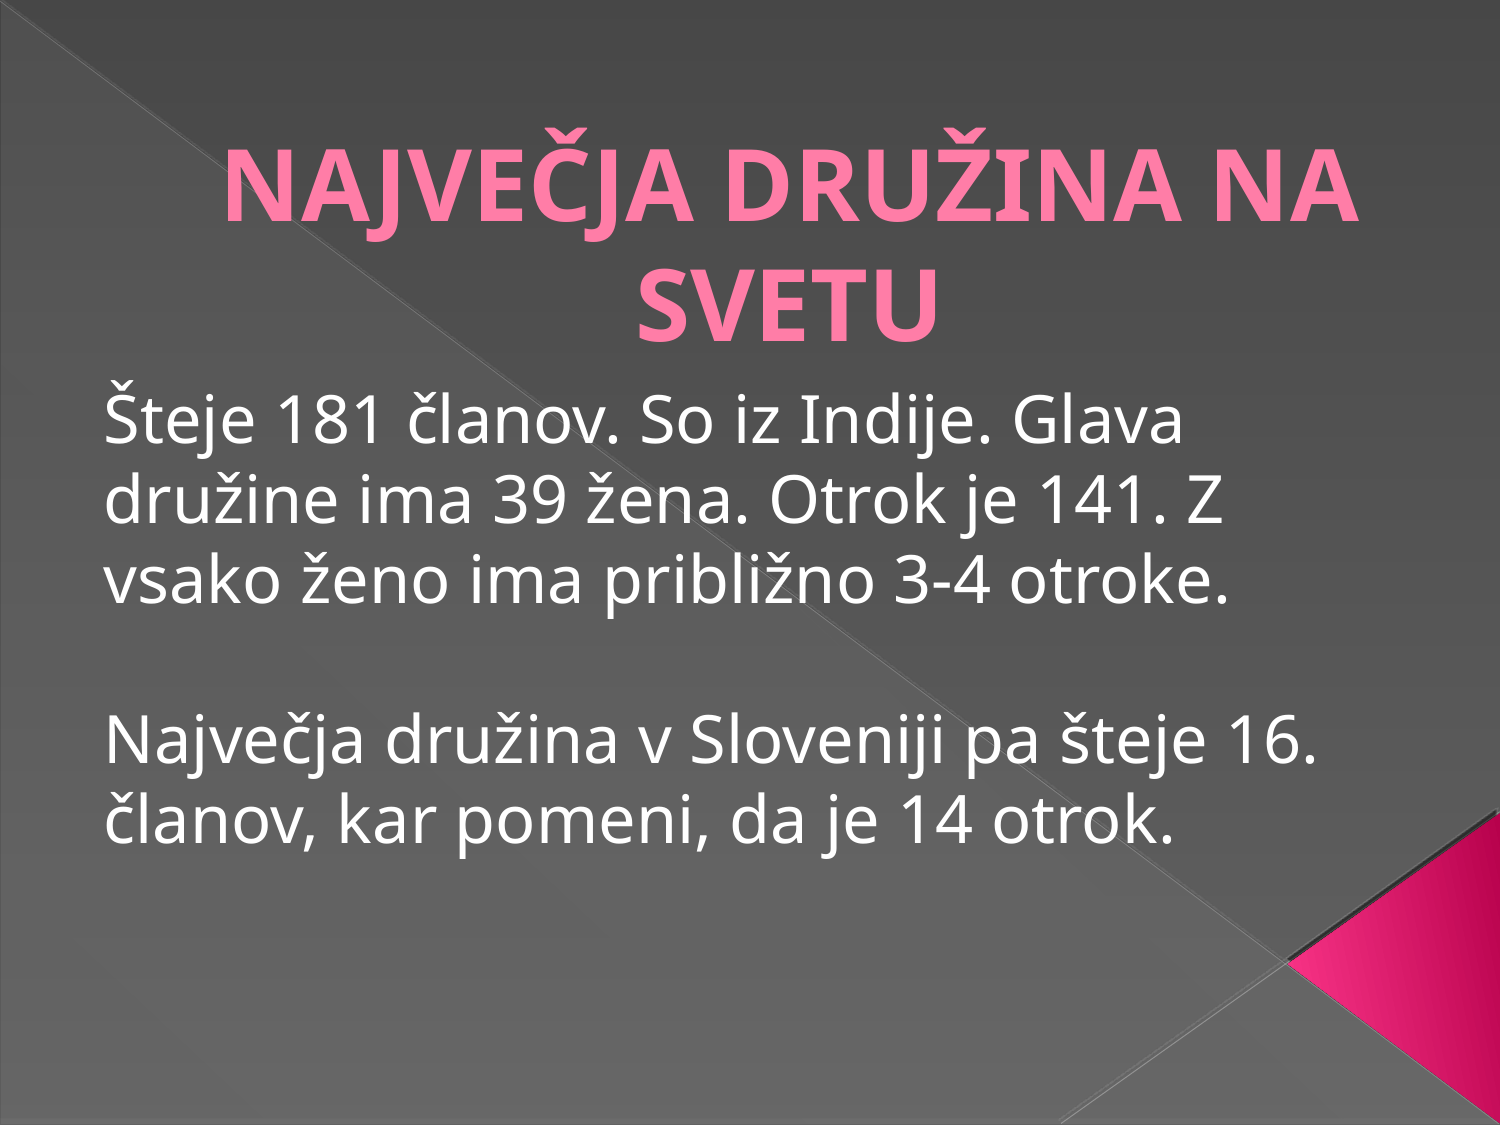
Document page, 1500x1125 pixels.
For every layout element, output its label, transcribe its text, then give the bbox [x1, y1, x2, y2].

title NAJVEČJA DRUŽINA NA SVETU [88, 127, 1412, 369]
subtitle Šteje 181 članov. So iz Indije. Glava družine ima 39 žena. Otrok je 141. Z vsako ženo ima približno 3-4 otroke. Največja družina v Sloveniji pa šteje 16. članov, kar pomeni, da je 14 otrok. [88, 369, 1412, 1071]
